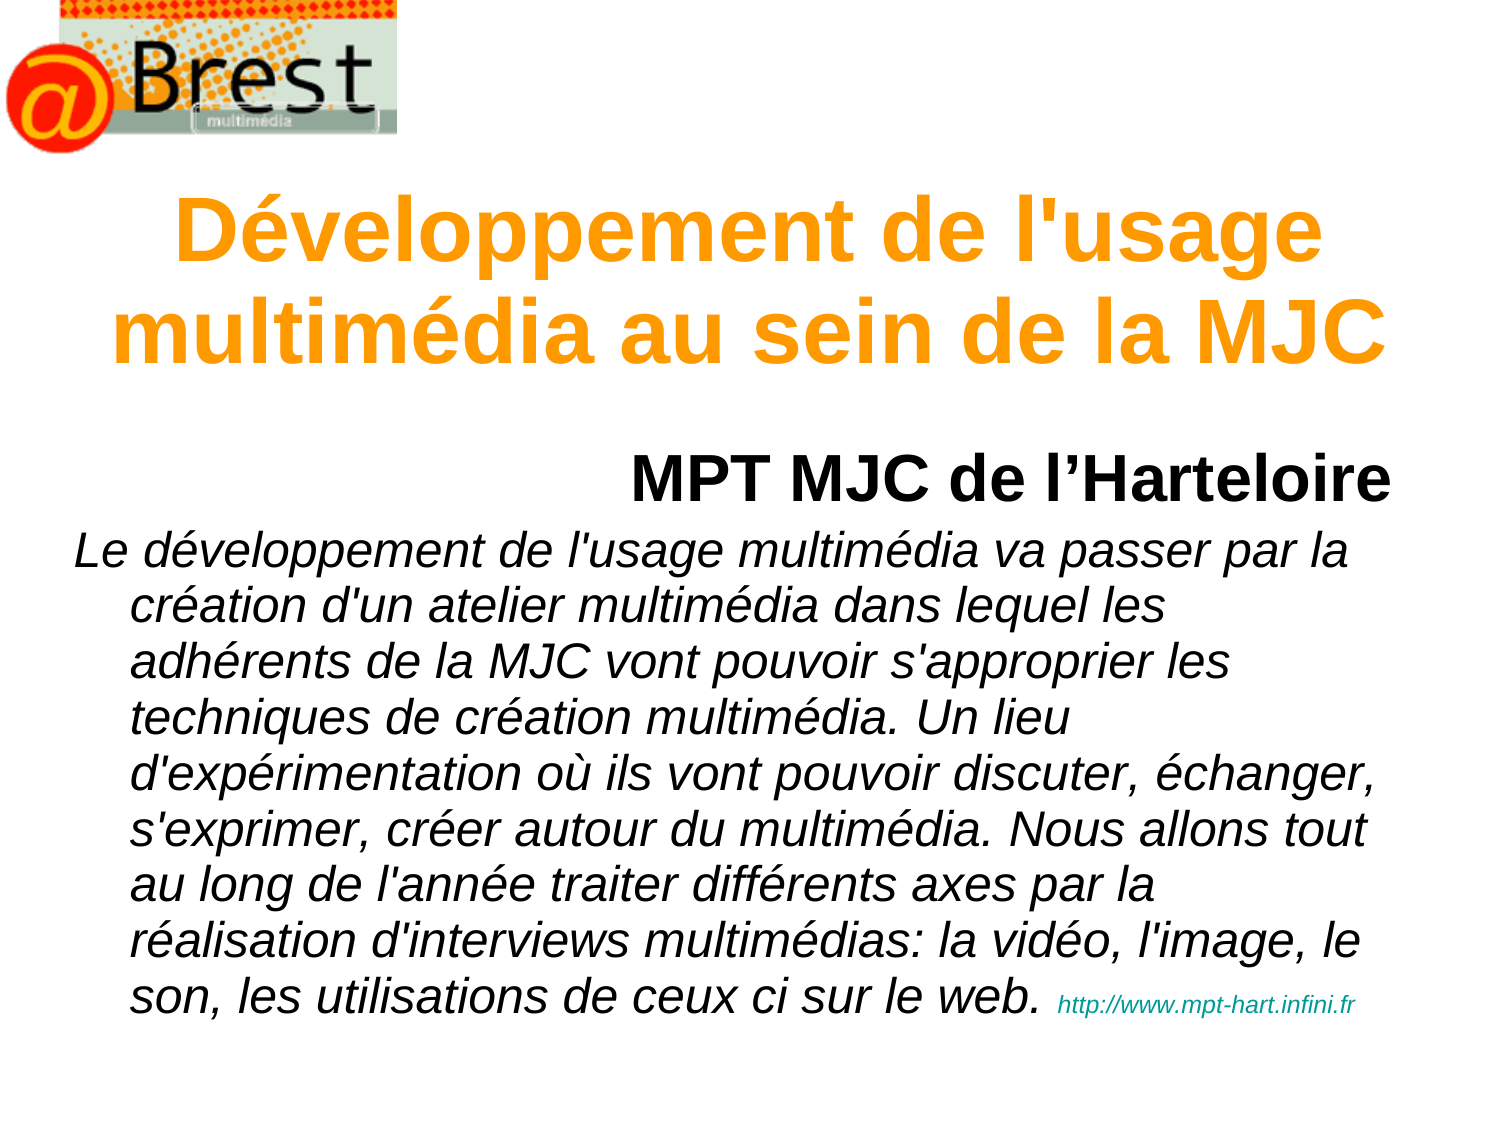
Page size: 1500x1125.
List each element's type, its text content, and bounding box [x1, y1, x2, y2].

picture [0, 0, 397, 157]
title Développement de l'usage multimédia au sein de la MJC [0, 163, 1500, 399]
list MPT MJC de l’Harteloire Le développement de l'usage multimédia va passer par la création d'un atelier multimédia dans lequel les adhérents de la MJC vont pouvoir s'approprier les techniques de création multimédia. Un lieu d'expérimentation où ils vont pouvoir discuter, échanger, s'exprimer, créer autour du multimédia. Nous allons tout au long de l'année traiter différents axes par la réalisation d'interviews multimédias: la vidéo, l'image, le son, les utilisations de ceux ci sur le web. http://www.mpt-hart.infini.fr [58, 433, 1409, 1111]
